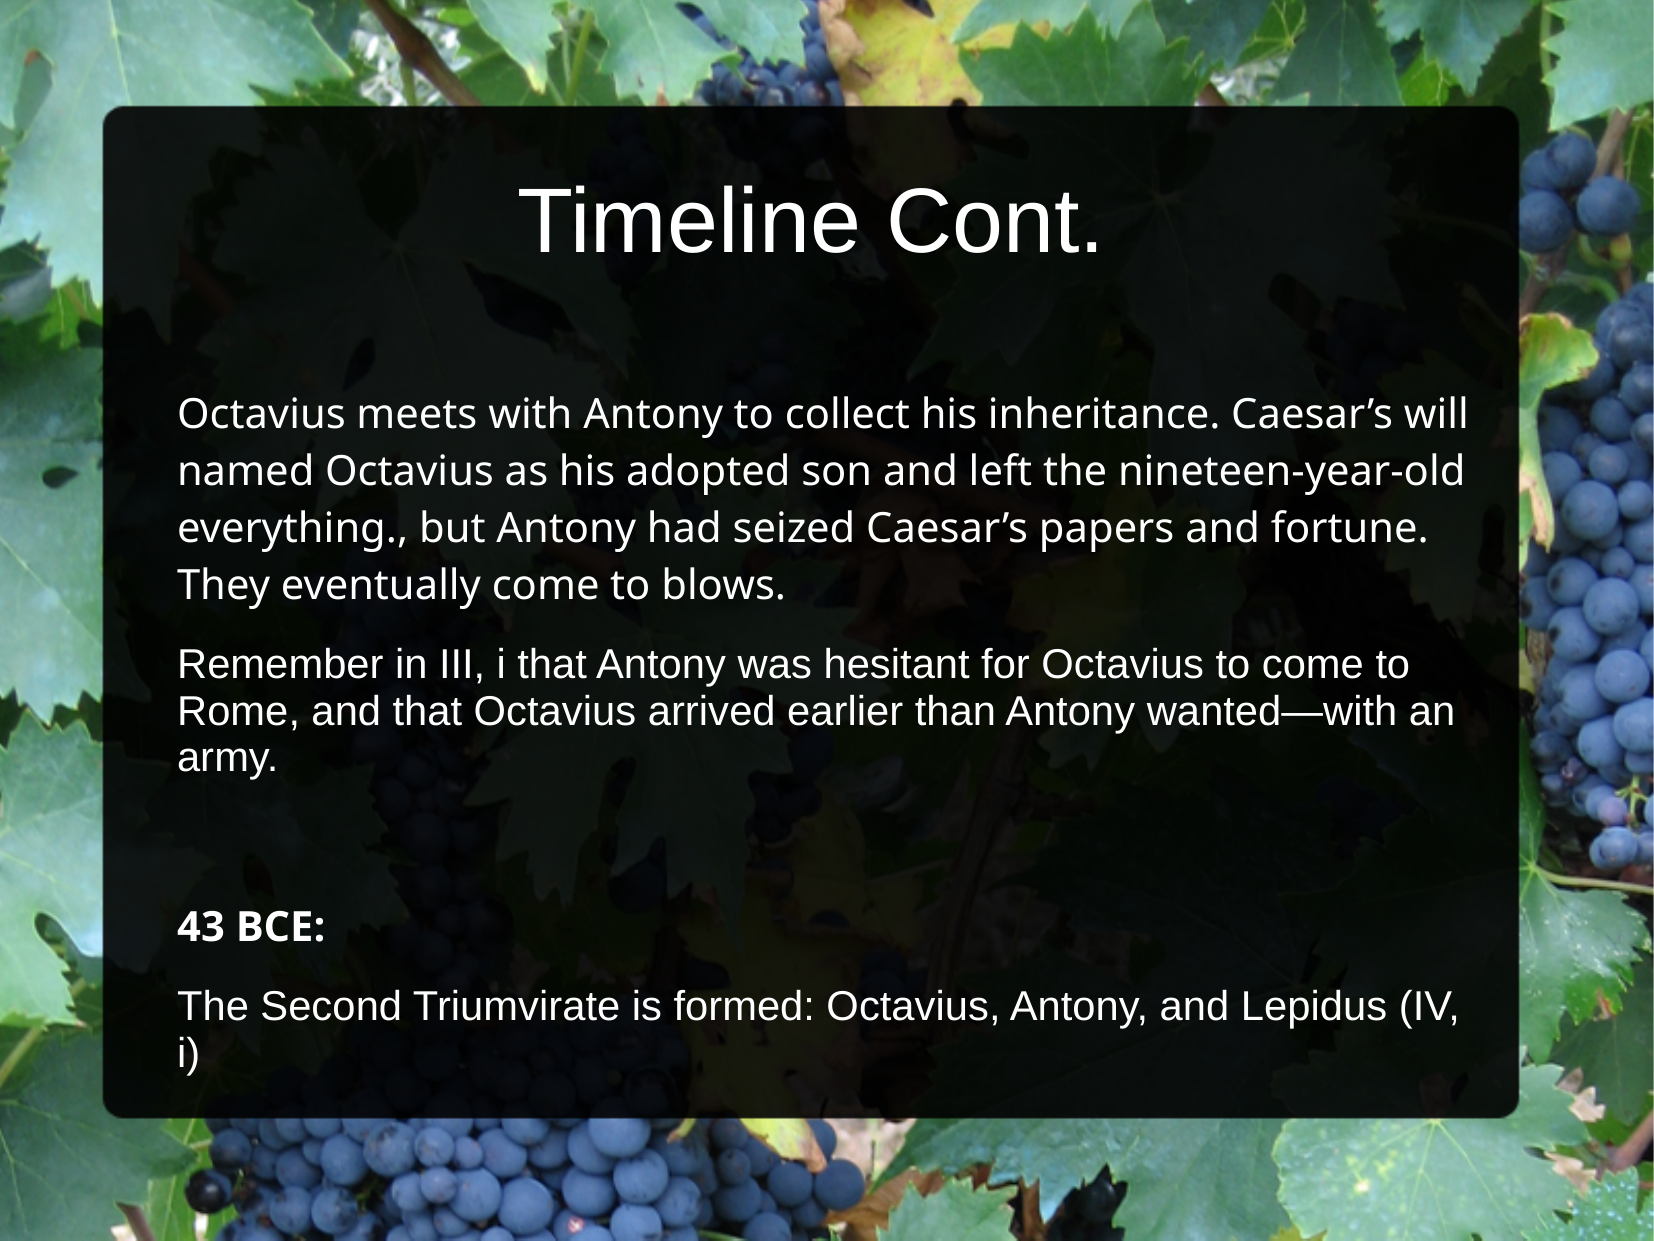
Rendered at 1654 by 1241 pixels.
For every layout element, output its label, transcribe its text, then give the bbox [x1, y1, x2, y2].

list Octavius meets with Antony to collect his inheritance. Caesar’s will named Octavius as his adopted son and left the nineteen-year-old everything., but Antony had seized Caesar’s papers and fortune. They eventually come to blows. Remember in III, i that Antony was hesitant for Octavius to come to Rome, and that Octavius arrived earlier than Antony wanted—with an army. 43 BCE: The Second Triumvirate is formed: Octavius, Antony, and Lepidus (IV, i) [177, 383, 1477, 1078]
picture [0, 0, 1654, 1241]
title Timeline Cont. [118, 125, 1506, 318]
